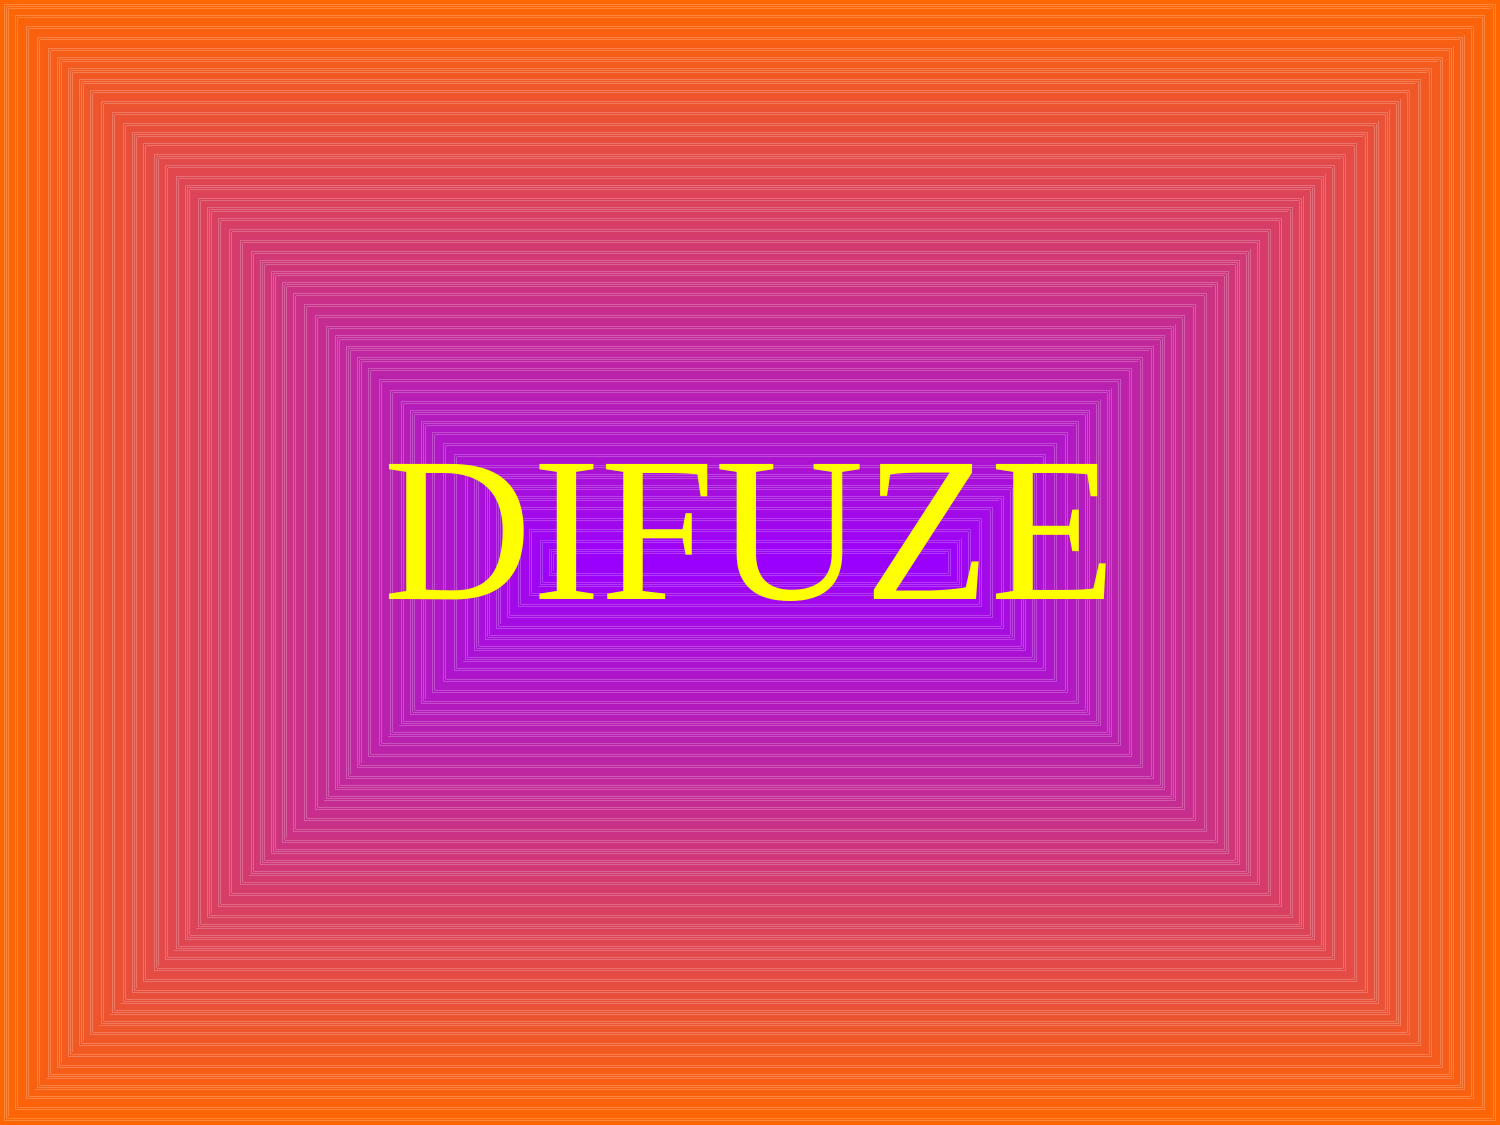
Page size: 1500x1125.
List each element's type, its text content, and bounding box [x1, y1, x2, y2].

text_box DIFUZE [0, 385, 1500, 649]
